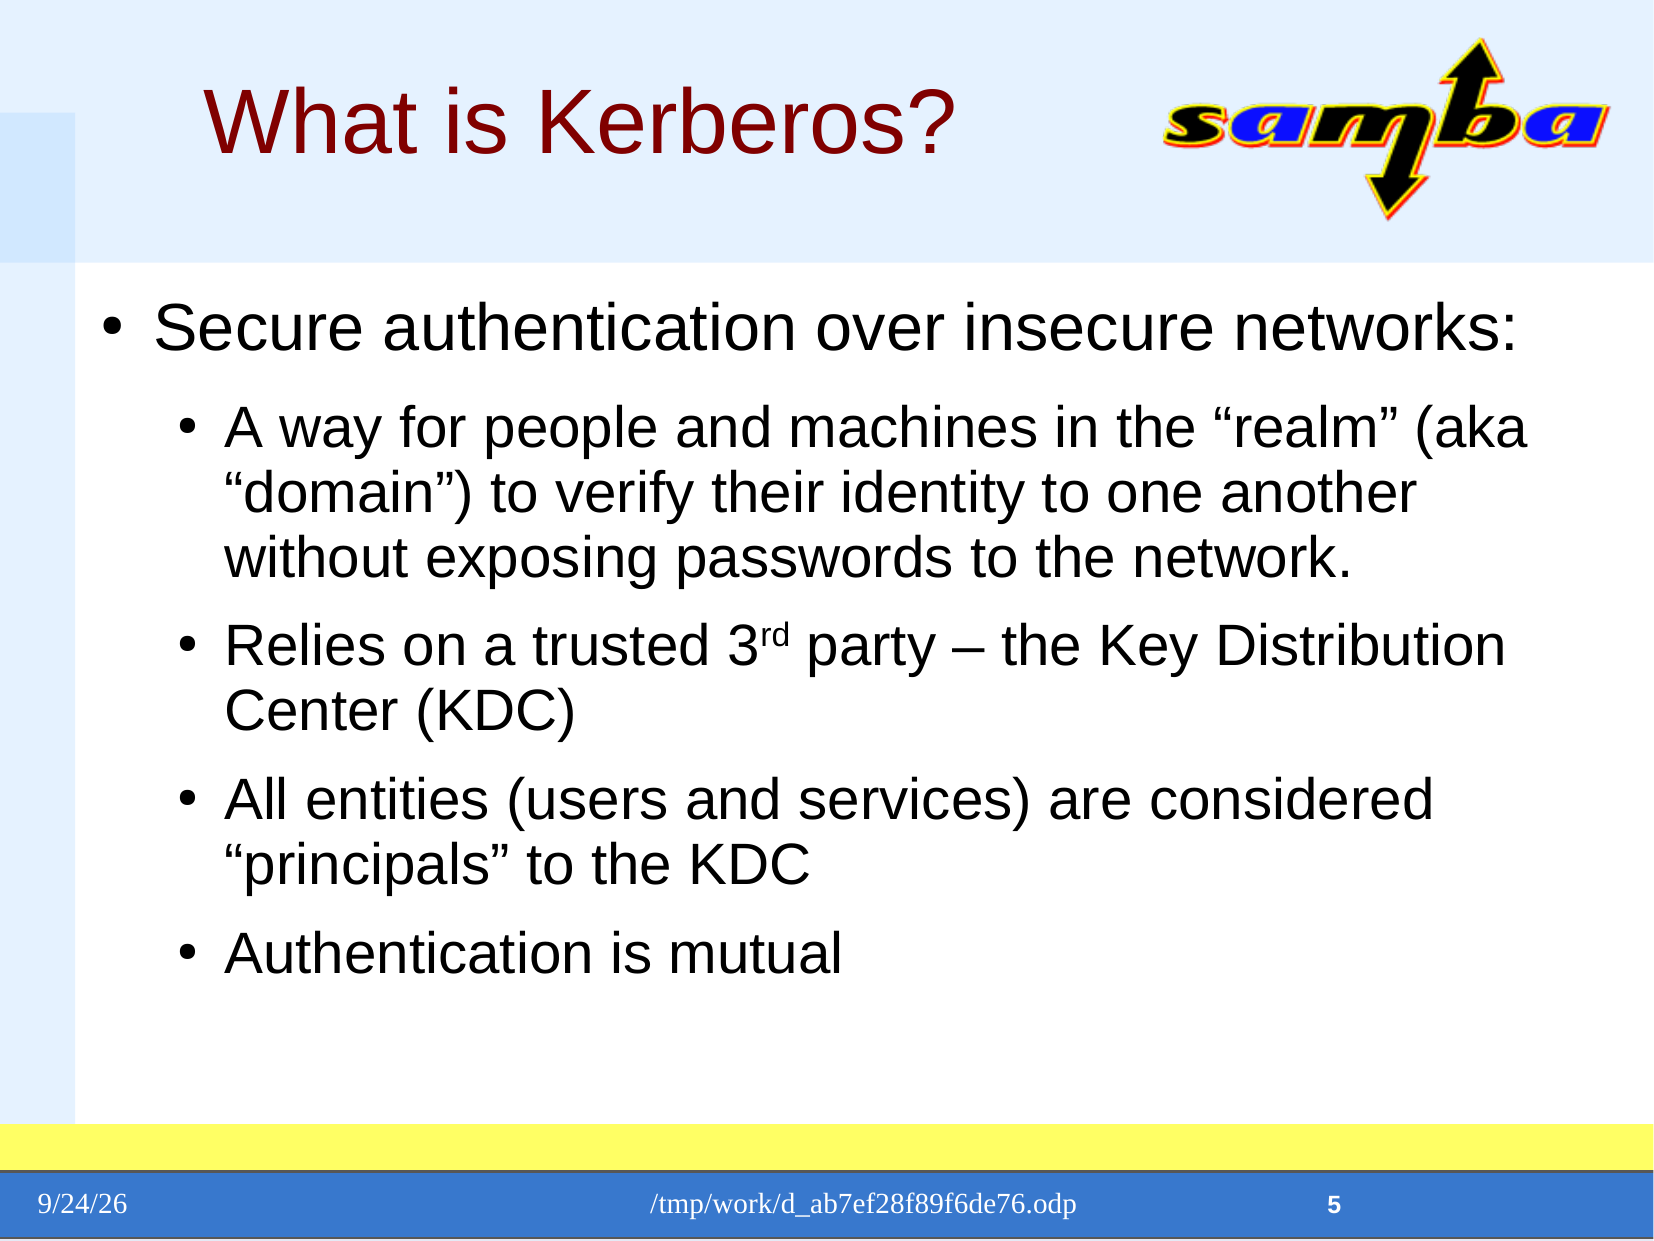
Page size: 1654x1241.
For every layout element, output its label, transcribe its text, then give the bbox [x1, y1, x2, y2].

picture [1163, 37, 1613, 225]
picture [0, 1124, 1654, 1241]
title What is Kerberos? [0, 7, 1163, 238]
picture [793, 1227, 799, 1238]
list Secure authentication over insecure networks: A way for people and machines in the “realm” (aka “domain”) to verify their identity to one another without exposing passwords to the network. Relies on a trusted 3rd party – the Key Distribution Center (KDC) All entities (users and services) are considered “principals” to the KDC Authentication is mutual [82, 290, 1571, 988]
